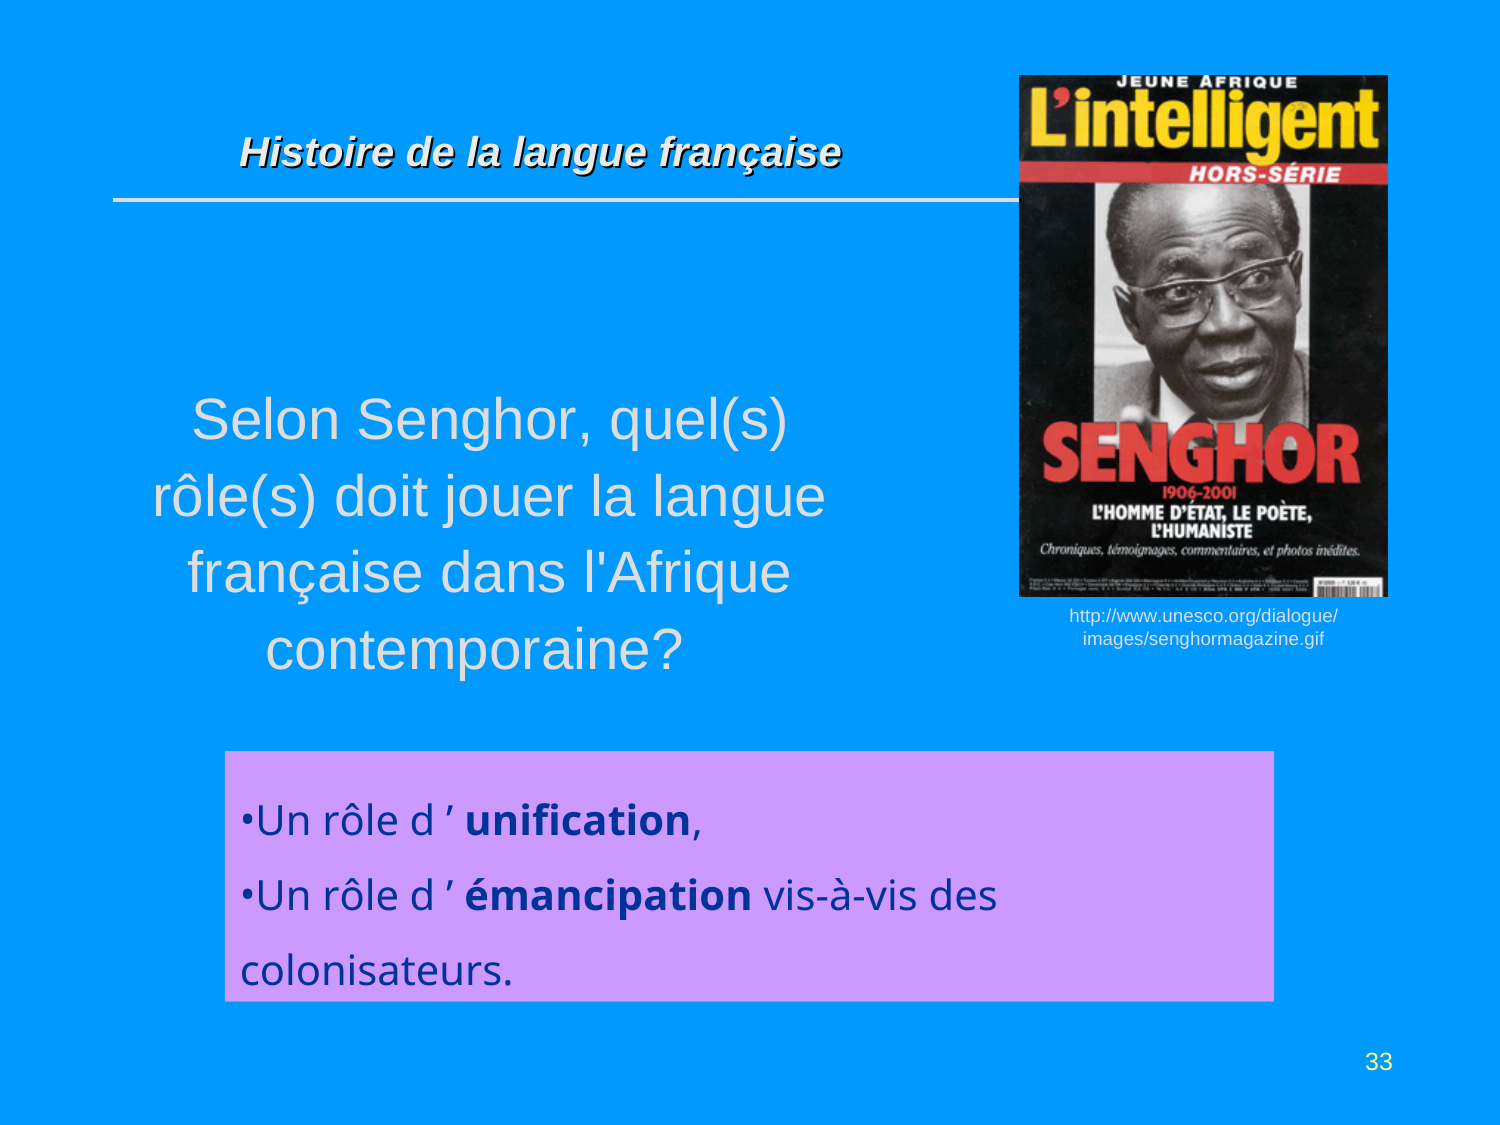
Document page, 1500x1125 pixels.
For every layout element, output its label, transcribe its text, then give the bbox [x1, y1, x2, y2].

text_box http://www.unesco.org/dialogue/images/senghormagazine.gif [1019, 596, 1388, 657]
text_box Selon Senghor, quel(s) rôle(s) doit jouer la langue française dans l'Afrique contemporaine? [124, 366, 857, 690]
text_box Histoire de la langue française [224, 116, 858, 183]
picture [1019, 75, 1388, 596]
text_box Un rôle d ’ unification, Un rôle d ’ émancipation vis-à-vis des colonisateurs. [224, 751, 1275, 1002]
